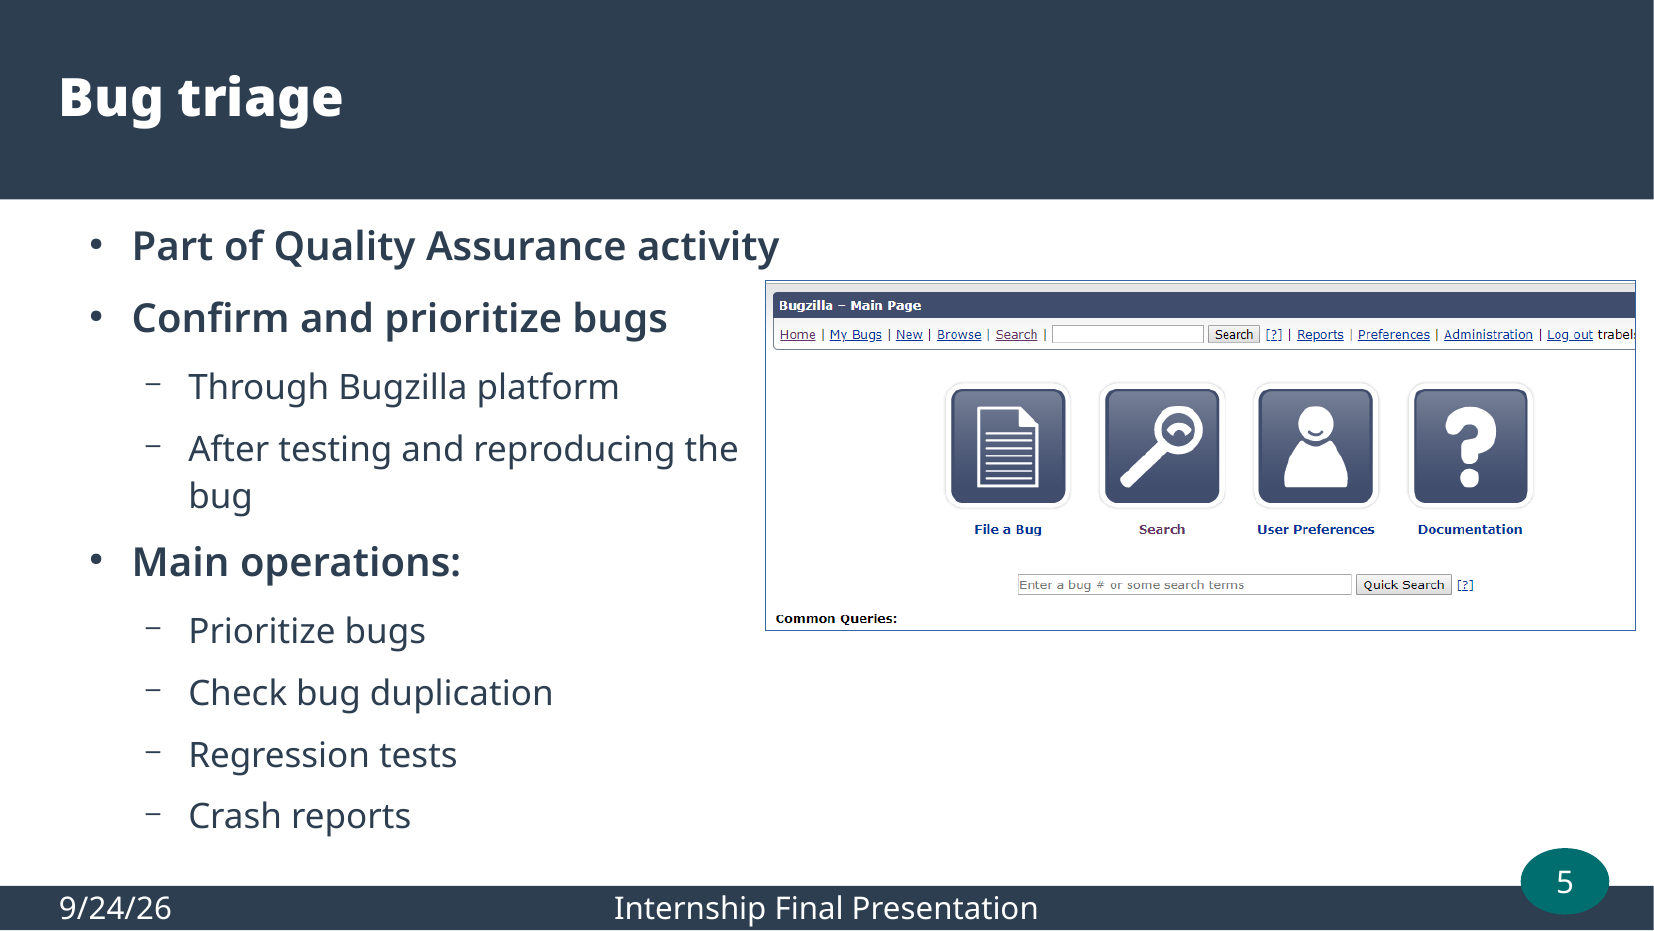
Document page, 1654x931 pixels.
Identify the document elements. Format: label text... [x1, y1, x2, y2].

title Bug triage [59, 37, 1595, 155]
picture [765, 280, 1636, 631]
list Part of Quality Assurance activity Confirm and prioritize bugs Through Bugzilla platform After testing and reproducing the bug Main operations: Prioritize bugs Check bug duplication Regression tests Crash reports [75, 217, 788, 871]
